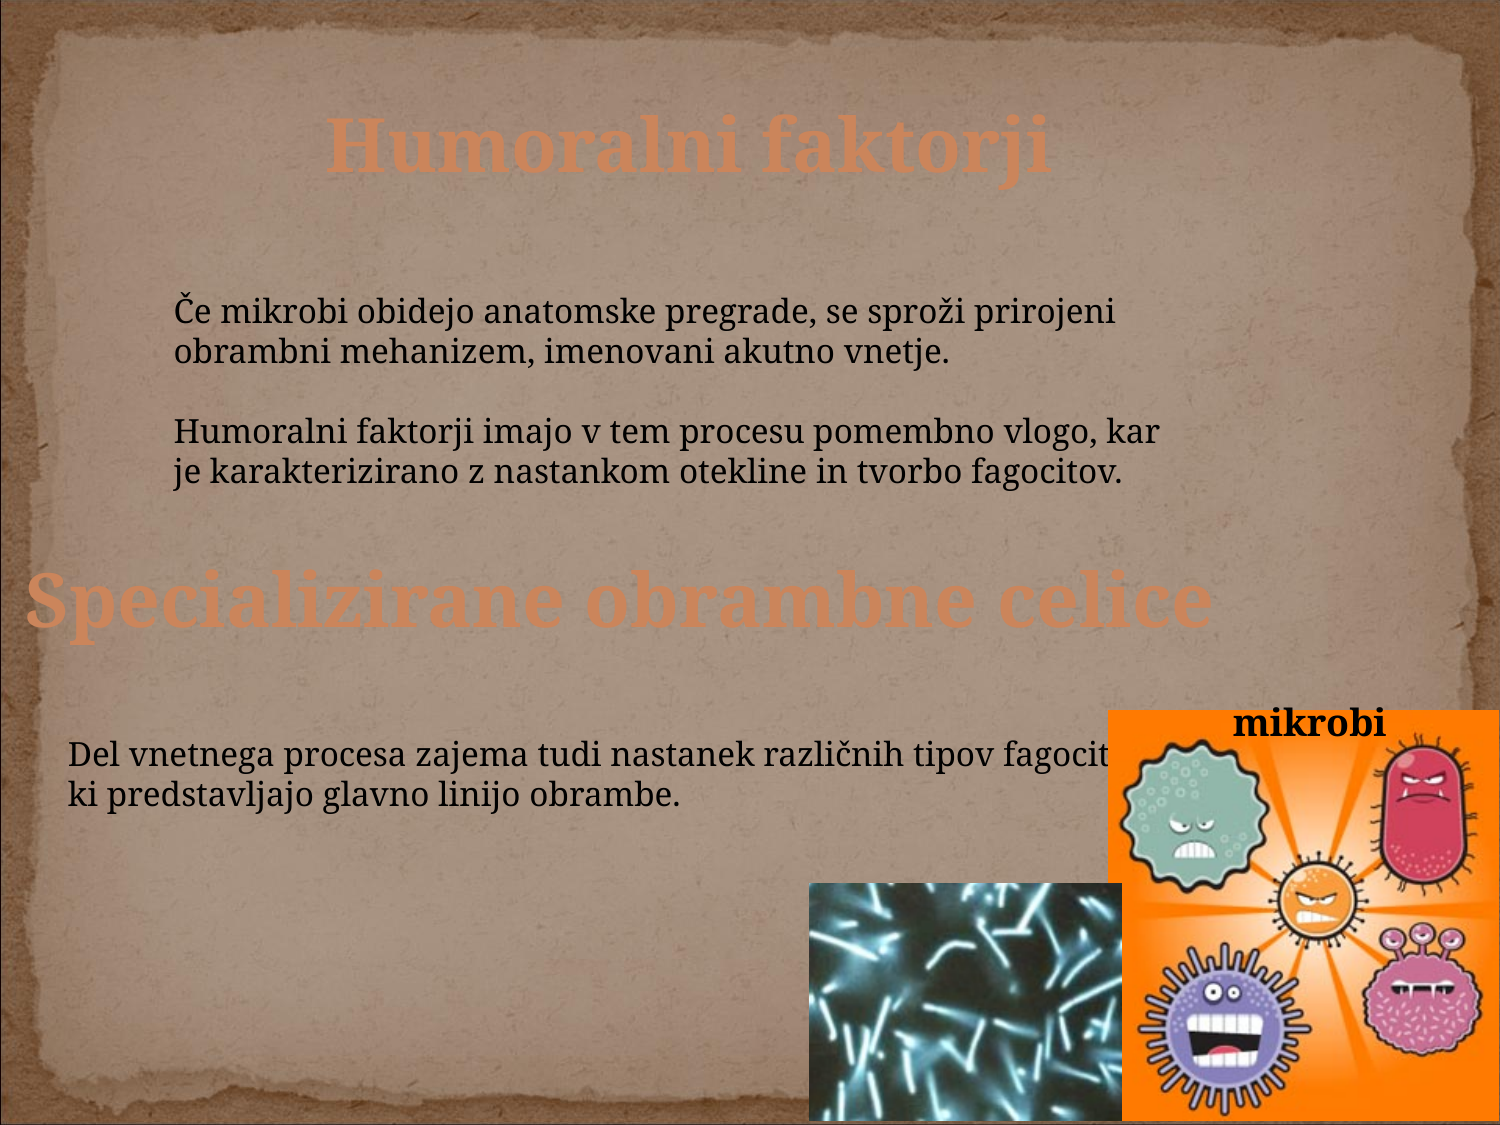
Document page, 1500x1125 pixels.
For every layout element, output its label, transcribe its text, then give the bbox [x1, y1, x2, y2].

text_box Humoralni faktorji [310, 89, 1069, 195]
text_box Specializirane obrambne celice [10, 544, 1231, 650]
text_box mikrobi [1218, 691, 1500, 752]
picture [0, 0, 1500, 1125]
text_box Del vnetnega procesa zajema tudi nastanek različnih tipov fagocitov, ki predstavljajo glavno linijo obrambe. [53, 680, 1223, 821]
text_box Če mikrobi obidejo anatomske pregrade, se sproži prirojeni obrambni mehanizem, imenovani akutno vnetje. Humoralni faktorji imajo v tem procesu pomembno vlogo, kar je karakterizirano z nastankom otekline in tvorbo fagocitov. [158, 243, 1211, 498]
